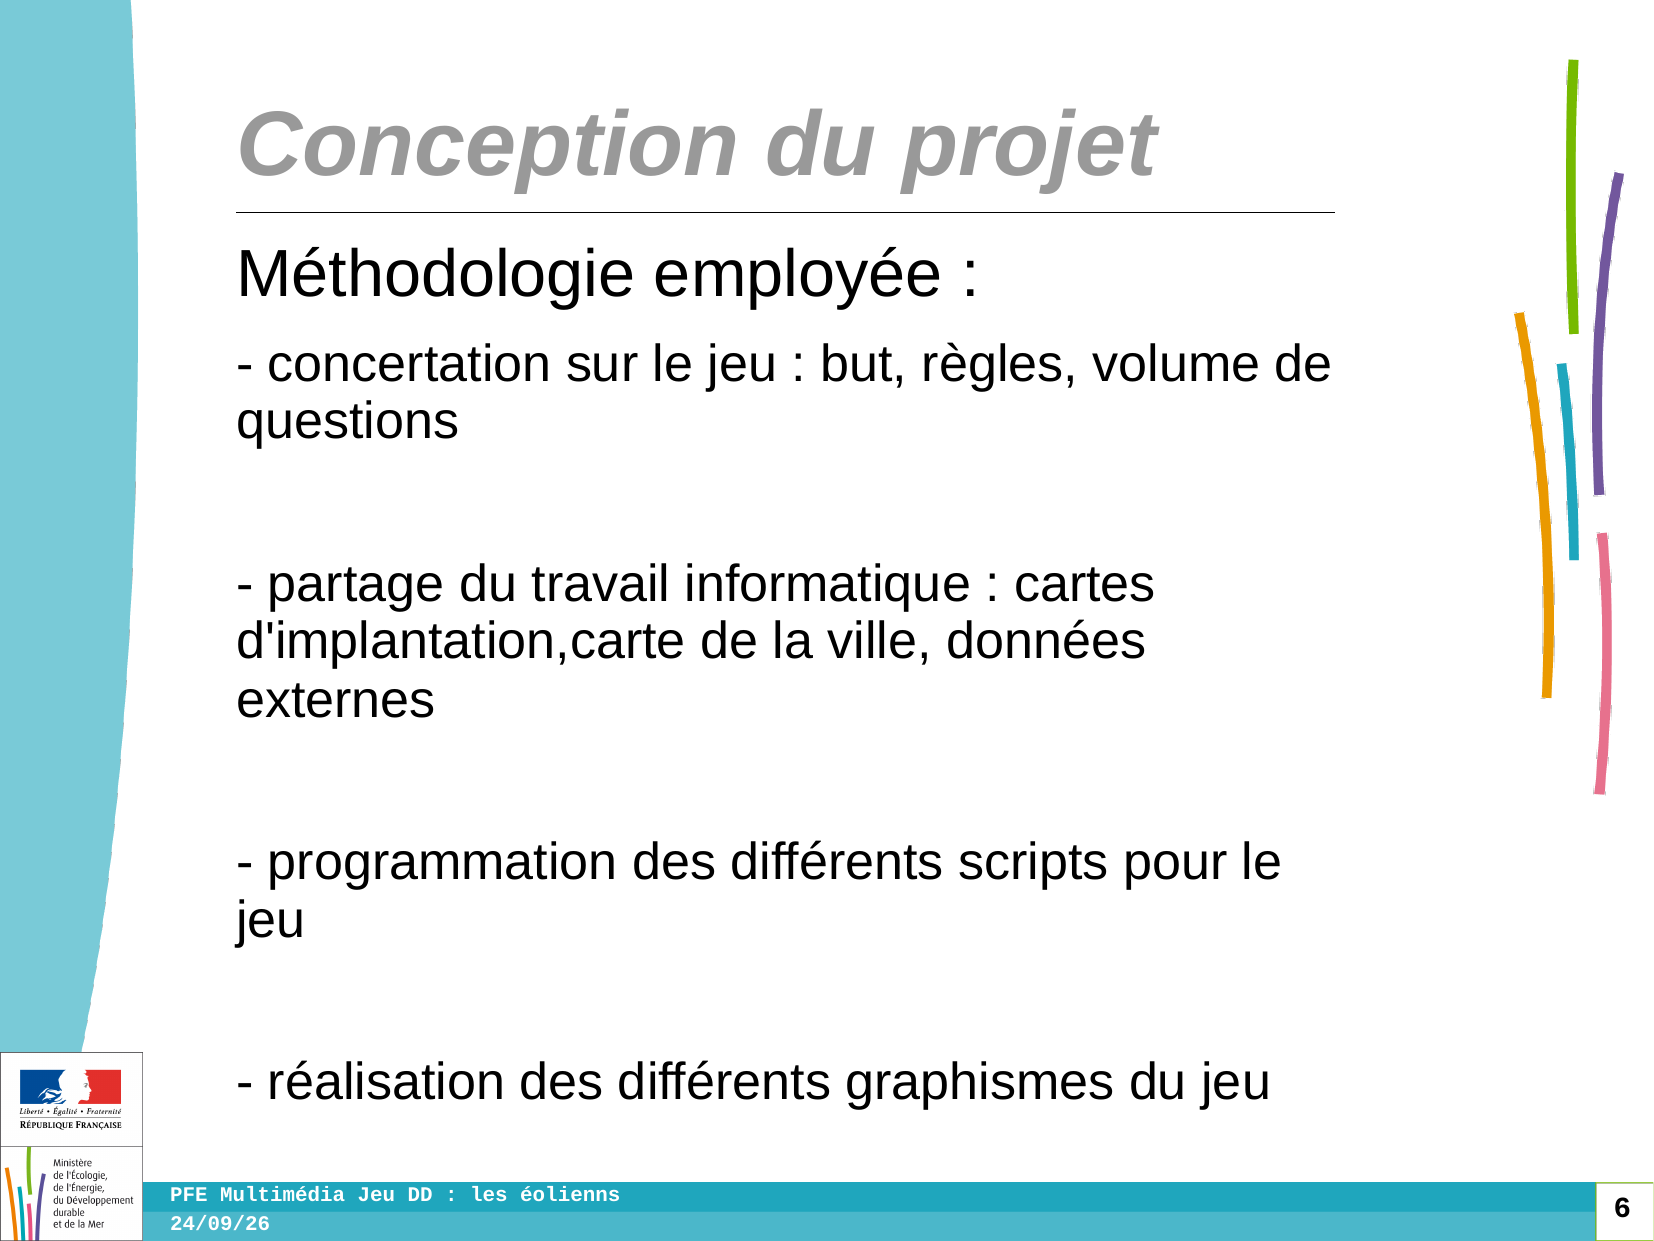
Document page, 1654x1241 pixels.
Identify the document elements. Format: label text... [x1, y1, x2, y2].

title Conception du projet [236, 69, 1447, 218]
picture [0, 0, 1654, 1241]
list Méthodologie employée : - concertation sur le jeu : but, règles, volume de questions - partage du travail informatique : cartes d'implantation,carte de la ville, données externes - programmation des différents scripts pour le jeu - réalisation des différents graphismes du jeu [236, 236, 1359, 1111]
